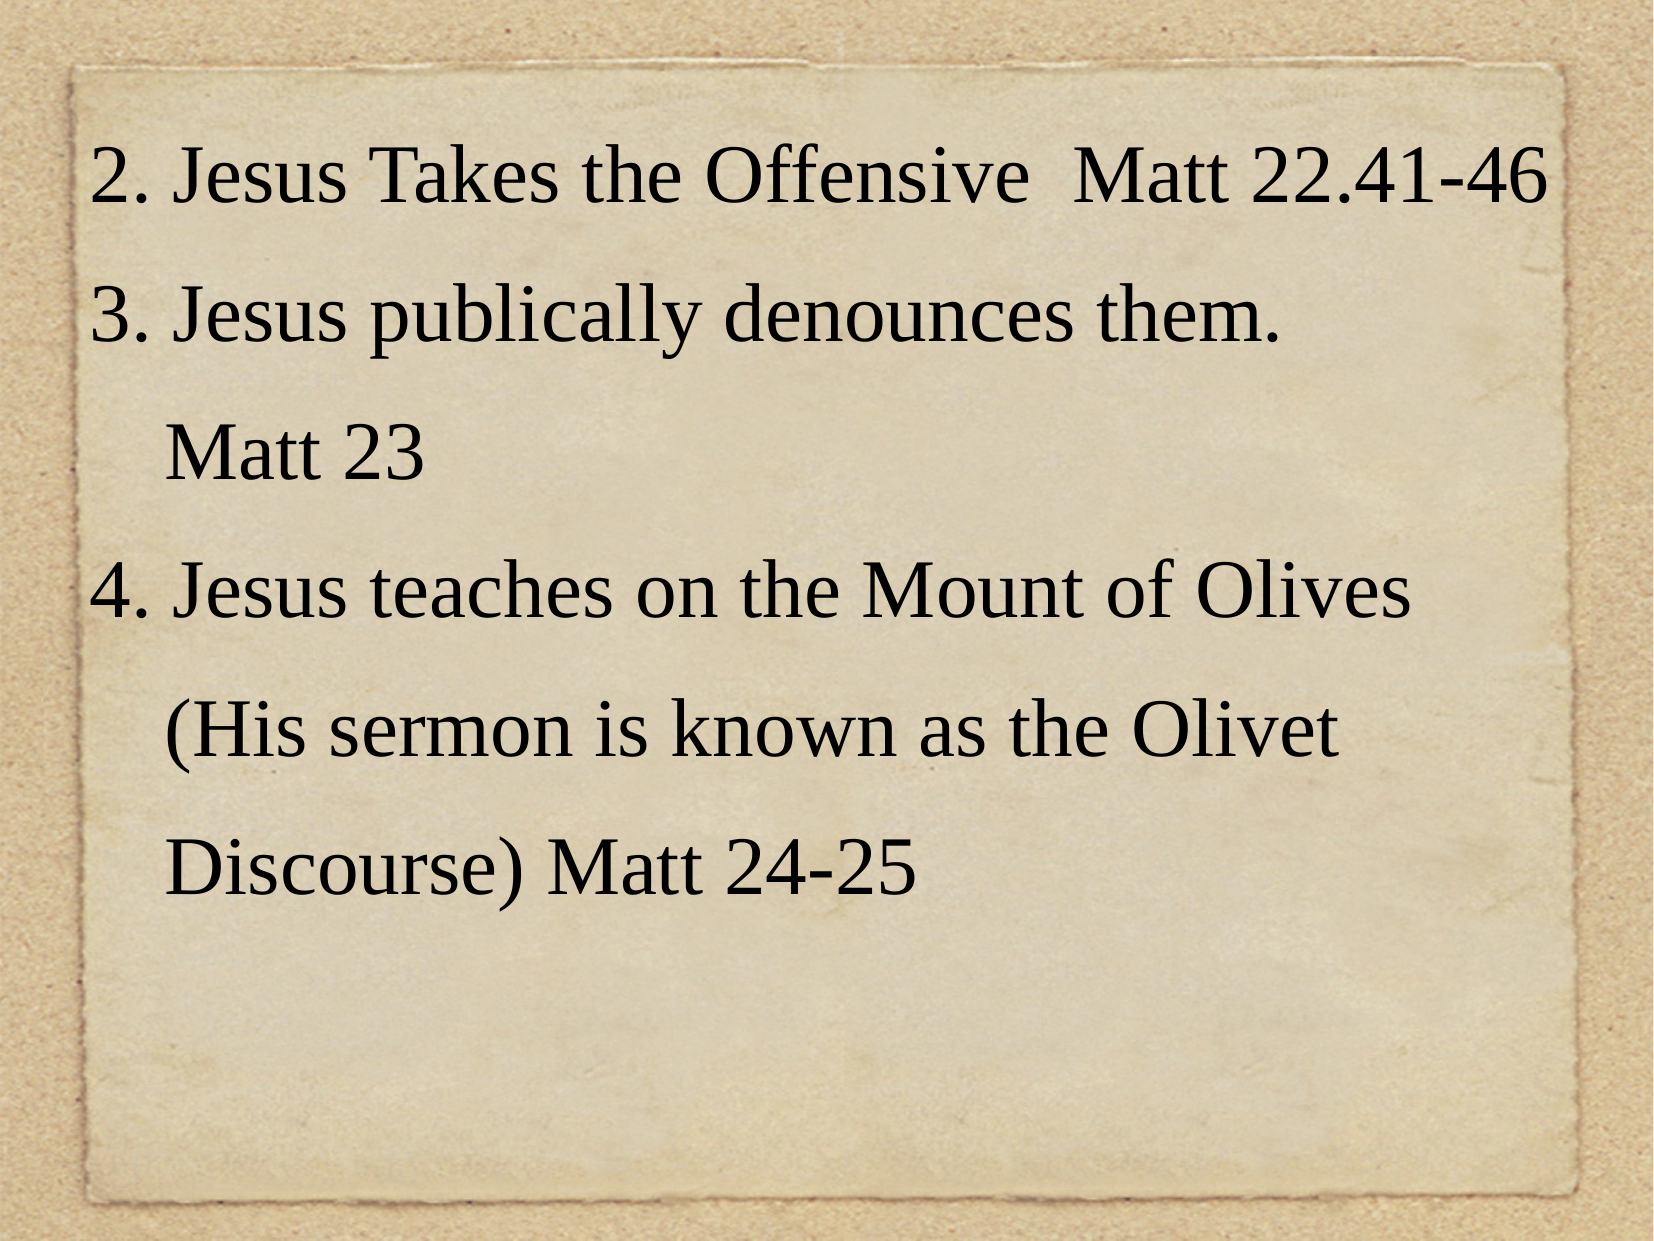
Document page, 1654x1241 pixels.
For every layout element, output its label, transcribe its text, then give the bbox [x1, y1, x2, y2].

text_box 2. Jesus Takes the Offensive Matt 22.41-46 3. Jesus publically denounces them. Matt 23 4. Jesus teaches on the Mount of Olives (His sermon is known as the Olivet Discourse) Matt 24-25 [75, 75, 1576, 1201]
picture [0, 0, 1654, 1241]
